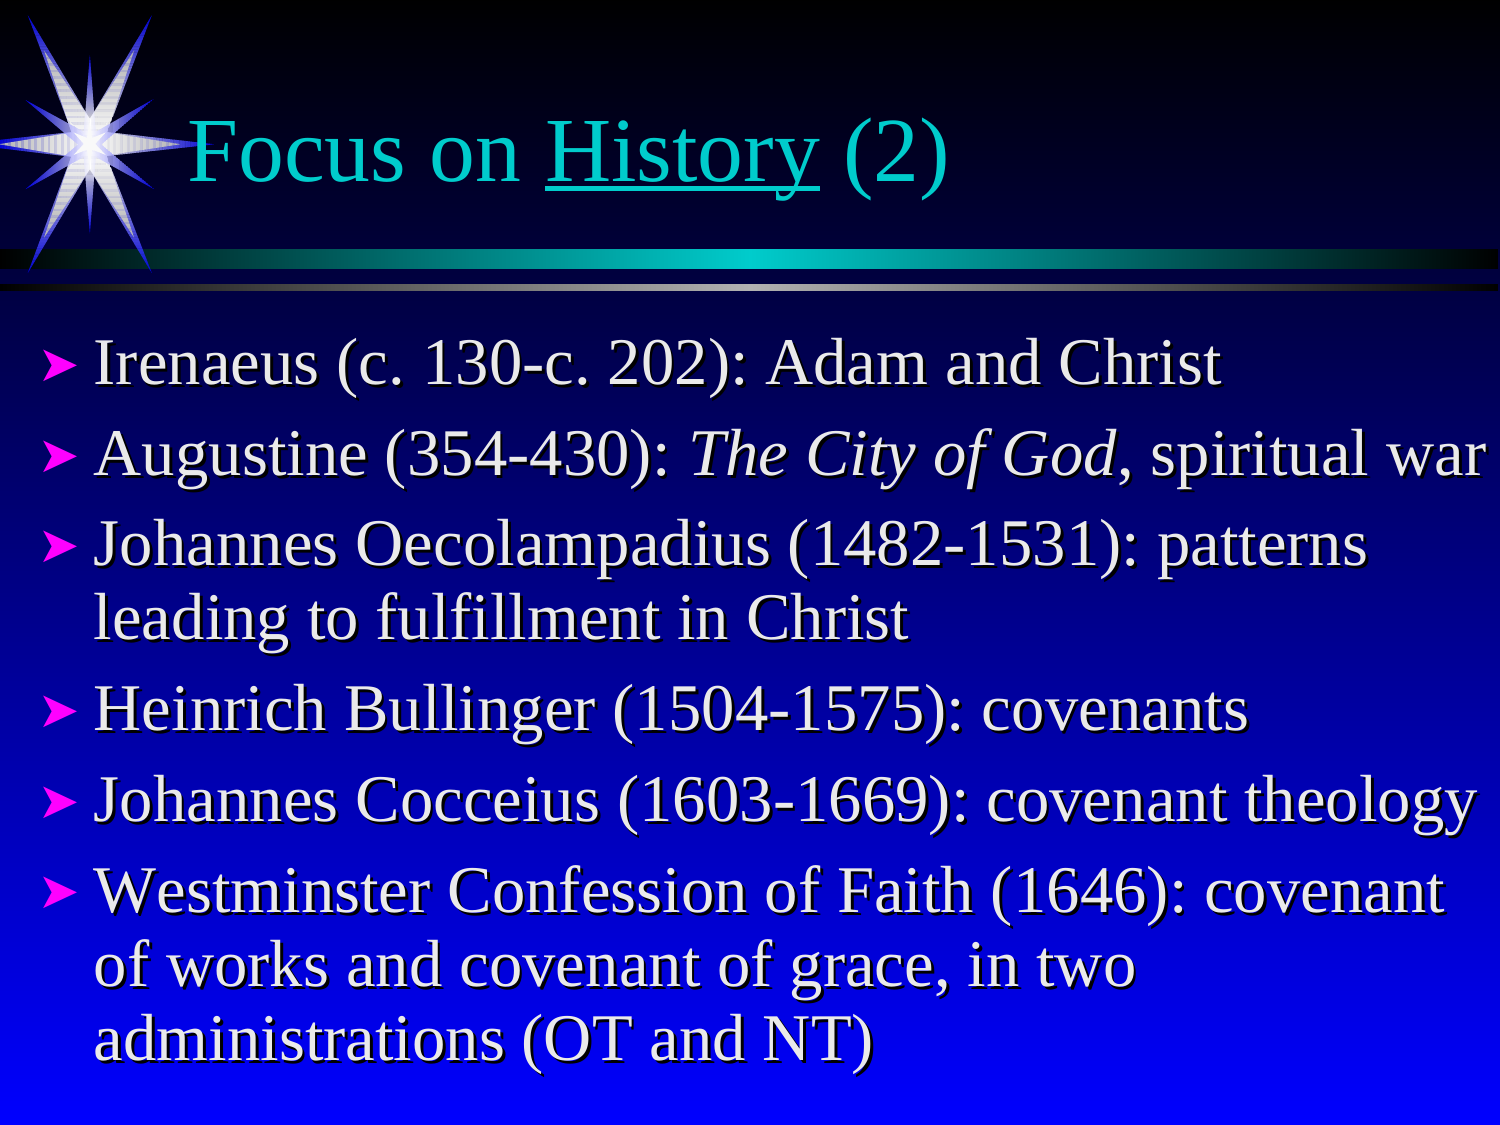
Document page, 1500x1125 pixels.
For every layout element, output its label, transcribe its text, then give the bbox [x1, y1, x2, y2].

title Focus on History (2) [187, 56, 1463, 244]
list Irenaeus (c. 130-c. 202): Adam and Christ Augustine (354-430): The City of God, spiritual war Johannes Oecolampadius (1482-1531): patterns leading to fulfillment in Christ Heinrich Bullinger (1504-1575): covenants Johannes Cocceius (1603-1669): covenant theology Westminster Confession of Faith (1646): covenant of works and covenant of grace, in two administrations (OT and NT) [37, 324, 1500, 1125]
